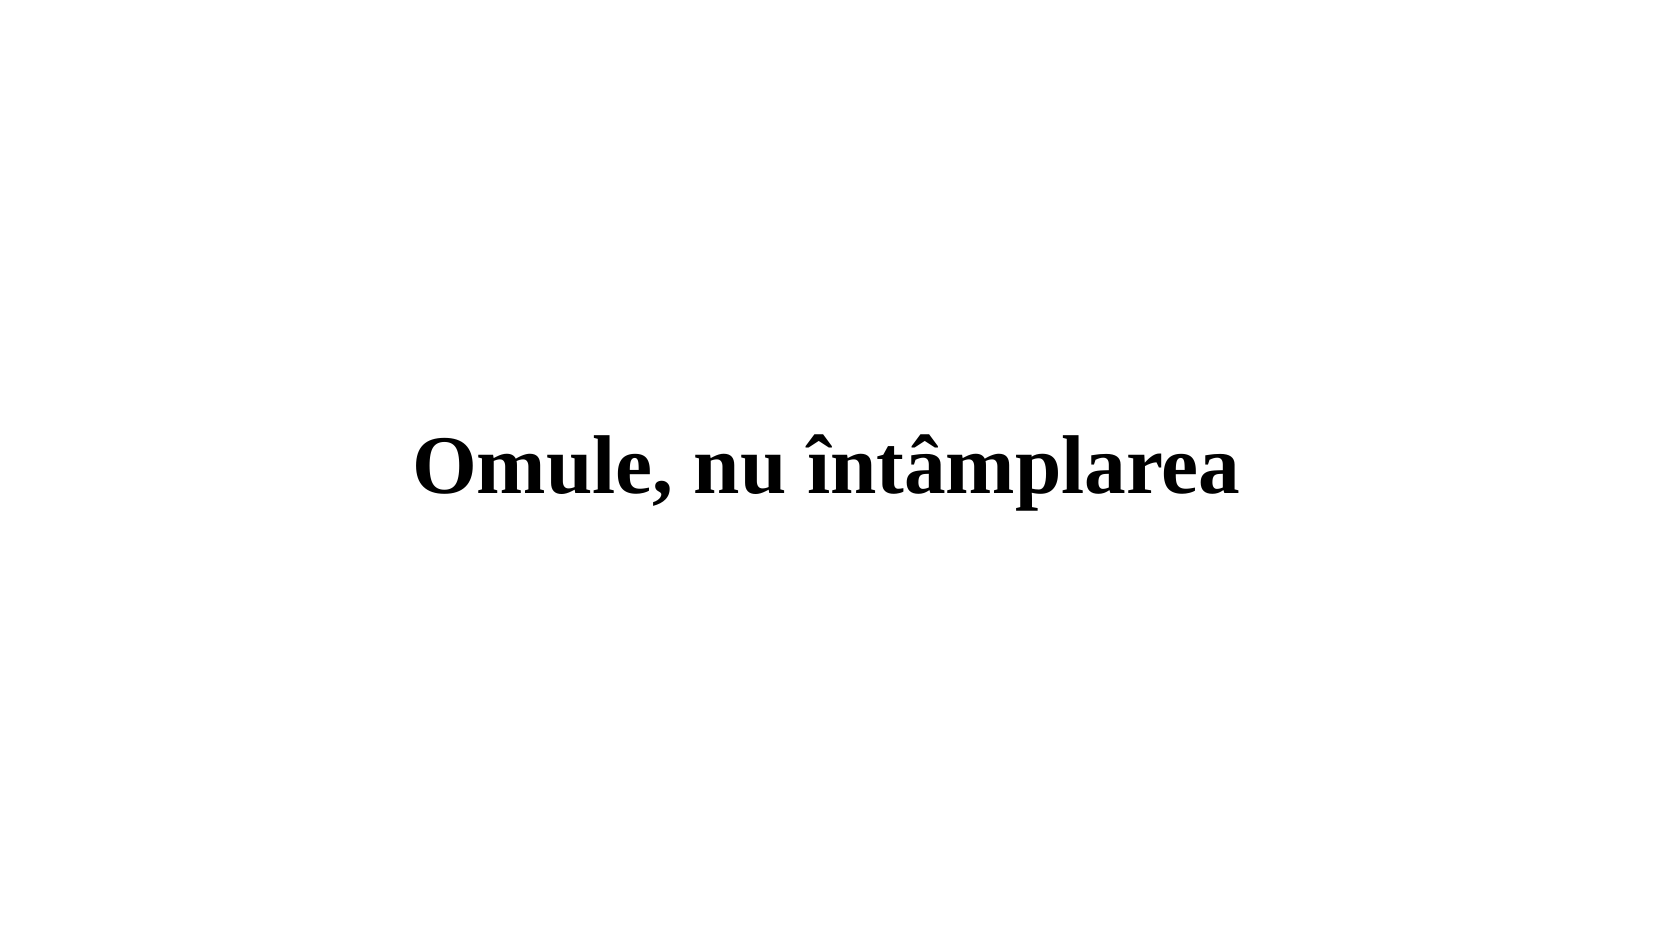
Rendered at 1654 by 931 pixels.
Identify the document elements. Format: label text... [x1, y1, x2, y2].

subtitle Omule, nu întâmplarea [300, 150, 1354, 781]
